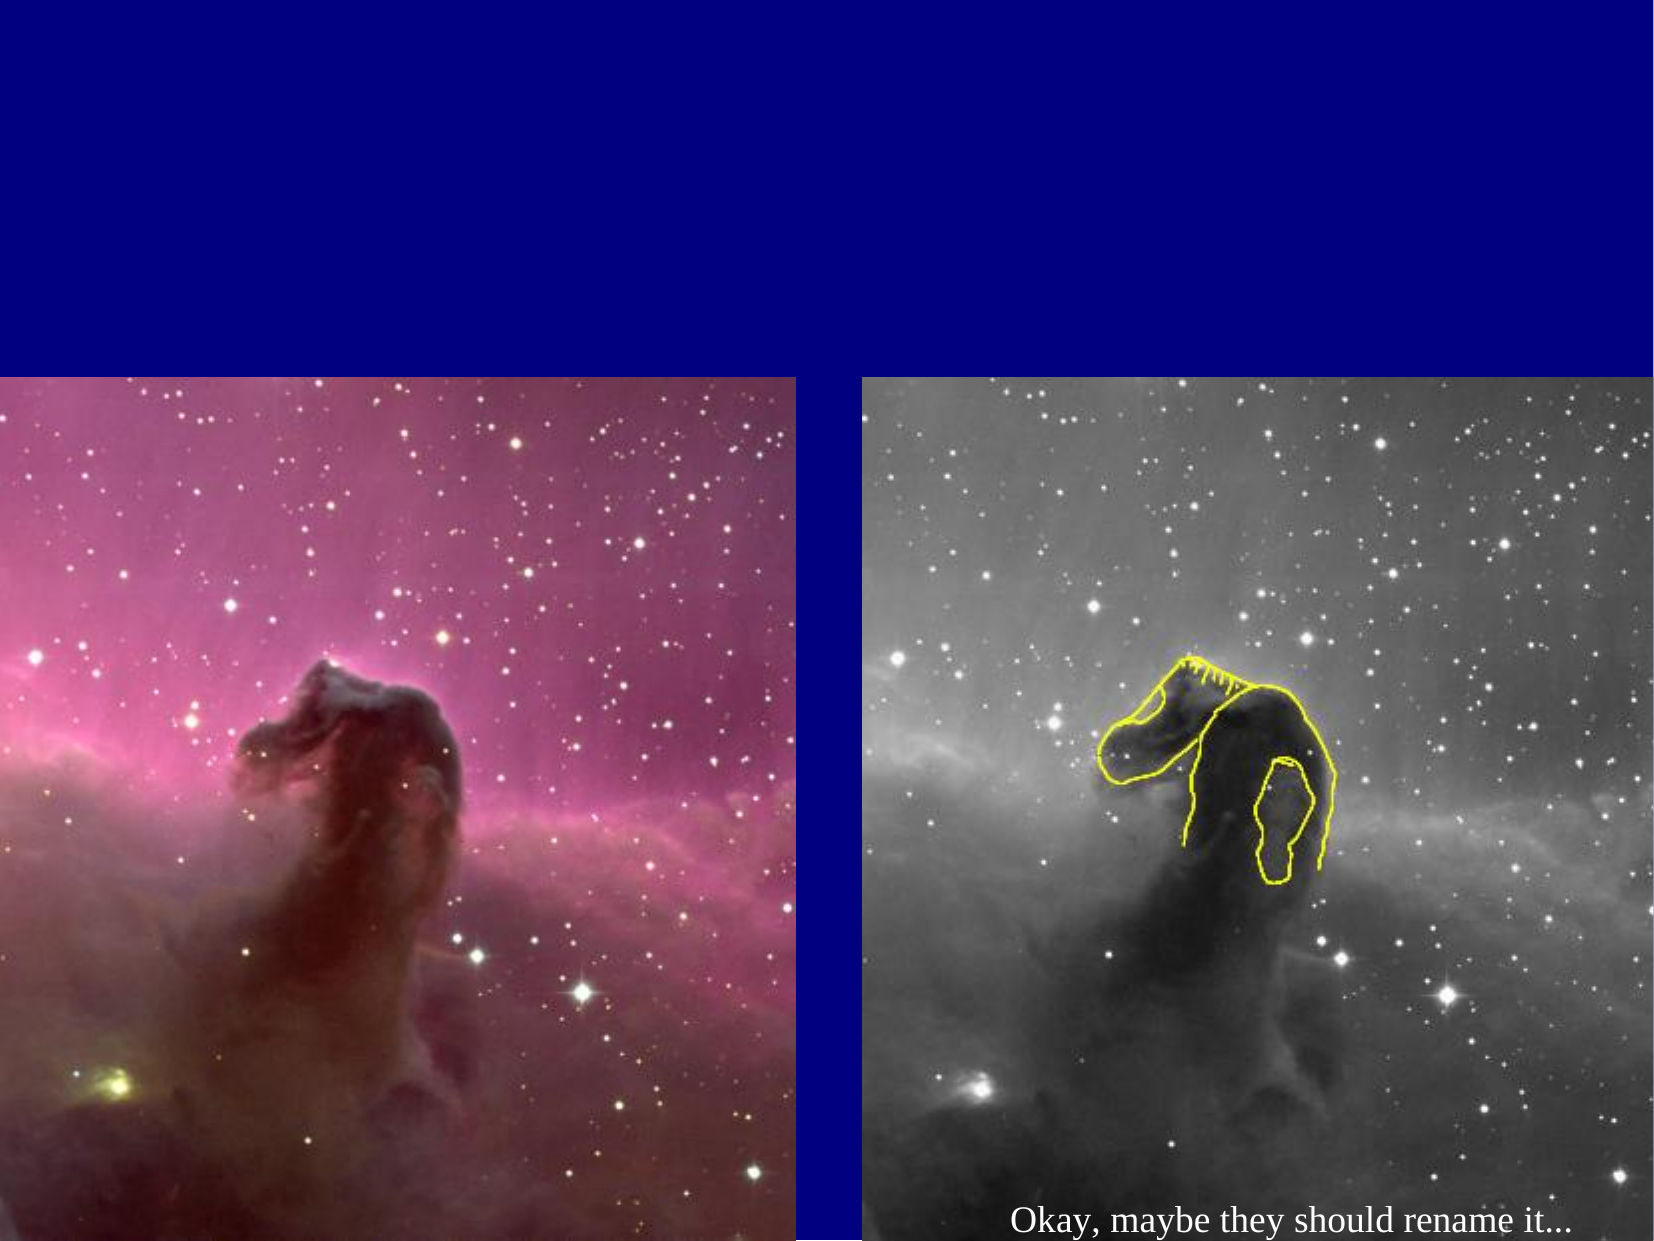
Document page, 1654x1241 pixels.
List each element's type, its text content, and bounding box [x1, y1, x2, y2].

picture [862, 377, 1654, 1241]
text_box Okay, maybe they should rename it... [1010, 1198, 1574, 1241]
picture [0, 377, 796, 1241]
